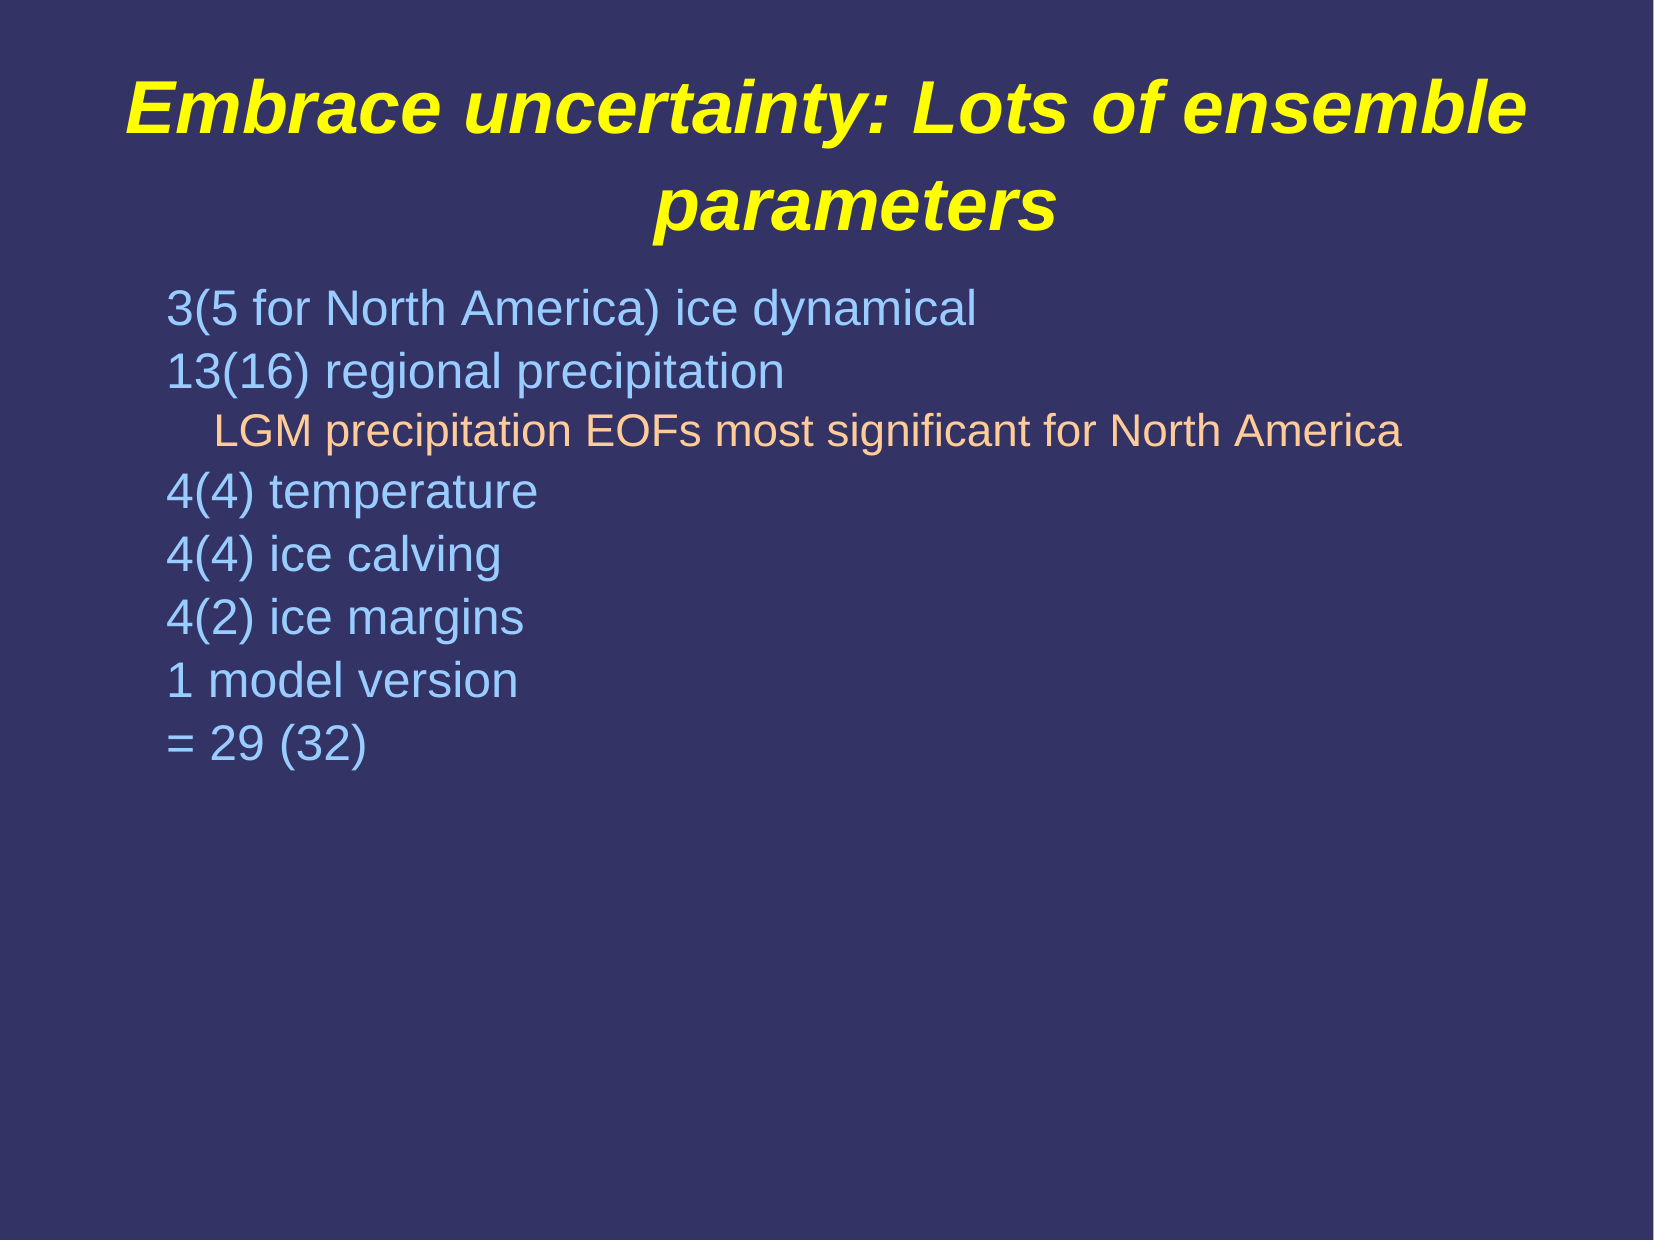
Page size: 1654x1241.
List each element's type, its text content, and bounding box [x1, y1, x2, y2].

list 3(5 for North America) ice dynamical 13(16) regional precipitation LGM precipitation EOFs most significant for North America 4(4) temperature 4(4) ice calving 4(2) ice margins 1 model version = 29 (32) [154, 271, 1536, 1159]
title Embrace uncertainty: Lots of ensemble parameters [121, 40, 1534, 259]
